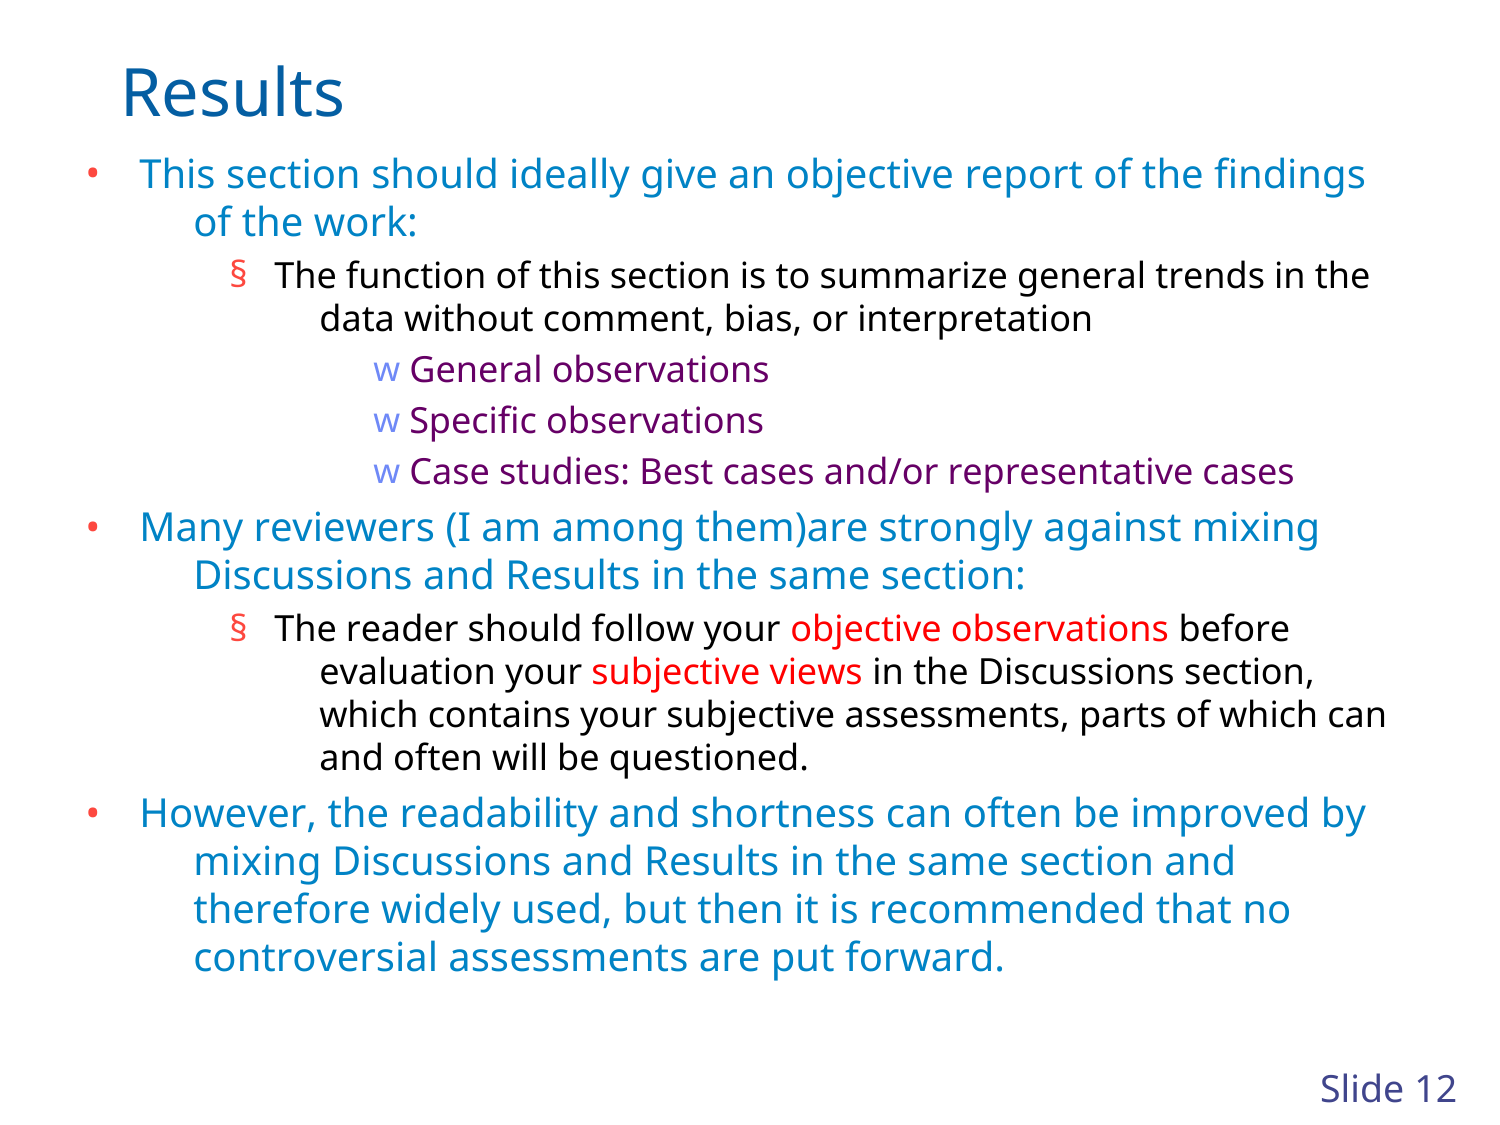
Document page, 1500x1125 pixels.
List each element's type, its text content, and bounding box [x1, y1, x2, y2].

title Results [105, 23, 1413, 138]
list This section should ideally give an objective report of the findings of the work: The function of this section is to summarize general trends in the data without comment, bias, or interpretation General observations Specific observations Case studies: Best cases and/or representative cases Many reviewers (I am among them)are strongly against mixing Discussions and Results in the same section: The reader should follow your objective observations before evaluation your subjective views in the Discussions section, which contains your subjective assessments, parts of which can and often will be questioned. However, the readability and shortness can often be improved by mixing Discussions and Results in the same section and therefore widely used, but then it is recommended that no controversial assessments are put forward. [70, 140, 1417, 997]
